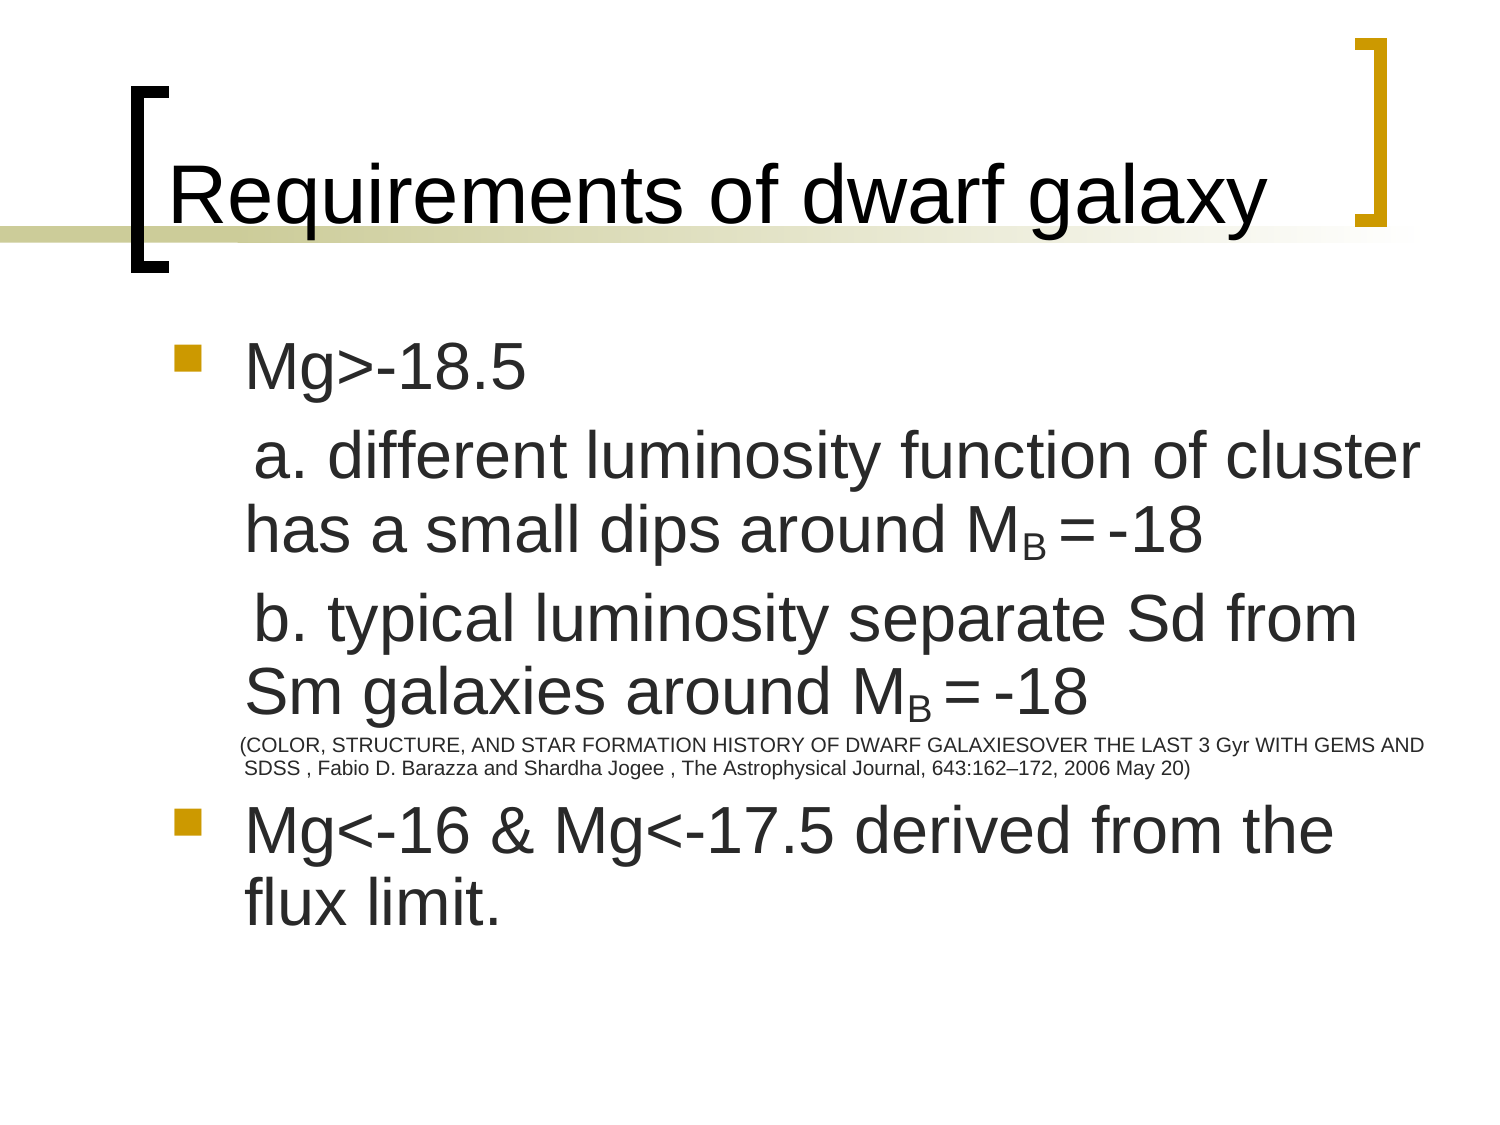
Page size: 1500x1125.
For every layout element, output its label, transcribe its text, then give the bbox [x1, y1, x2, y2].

title Requirements of dwarf galaxy [152, 15, 1328, 248]
list Mg>-18.5 a. different luminosity function of cluster has a small dips around MB = -18 b. typical luminosity separate Sd from Sm galaxies around MB = -18 (COLOR, STRUCTURE, AND STAR FORMATION HISTORY OF DWARF GALAXIESOVER THE LAST 3 Gyr WITH GEMS AND SDSS , Fabio D. Barazza and Shardha Jogee , The Astrophysical Journal, 643:162–172, 2006 May 20) Mg<-16 & Mg<-17.5 derived from the flux limit. [155, 324, 1447, 1000]
